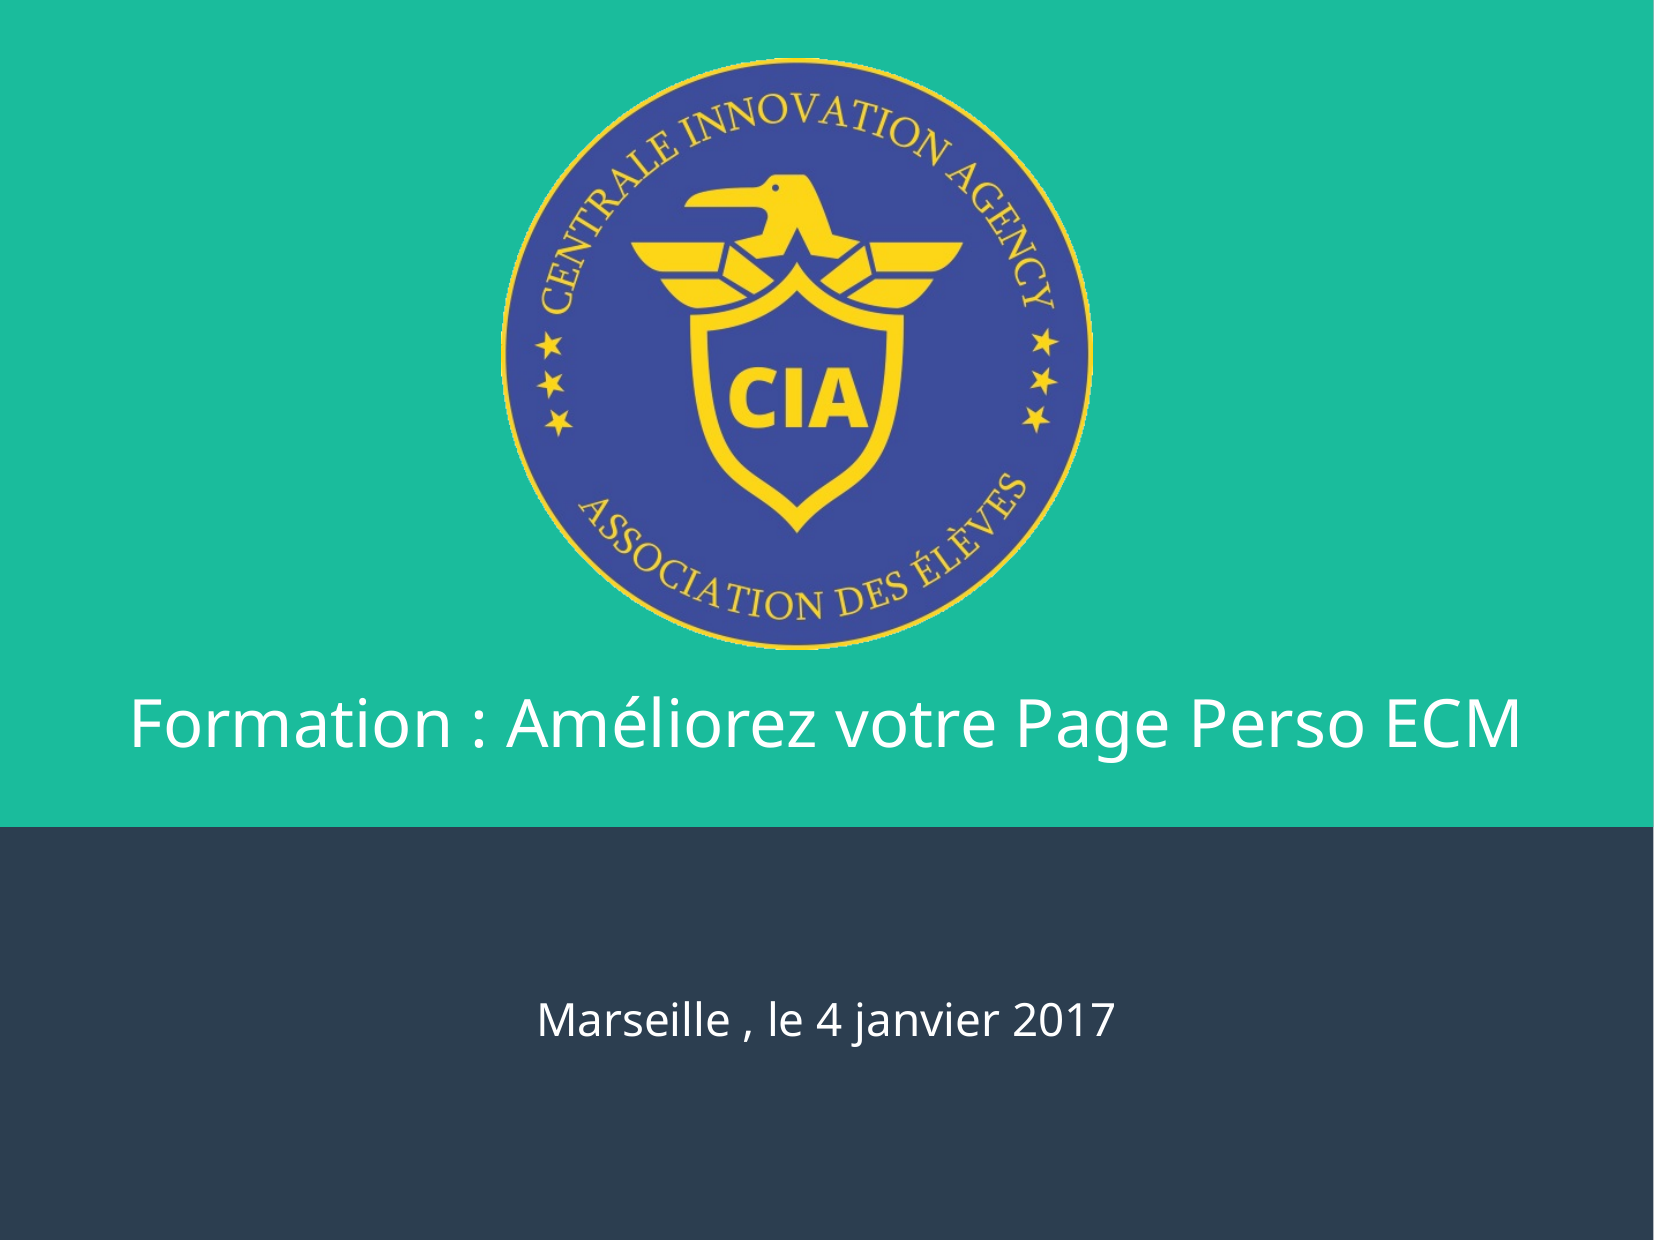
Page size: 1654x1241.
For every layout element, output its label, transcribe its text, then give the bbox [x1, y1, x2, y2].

picture [501, 58, 1093, 650]
title Formation : Améliorez votre Page Perso ECM [59, 620, 1595, 778]
subtitle Marseille , le 4 janvier 2017 [59, 856, 1595, 1182]
